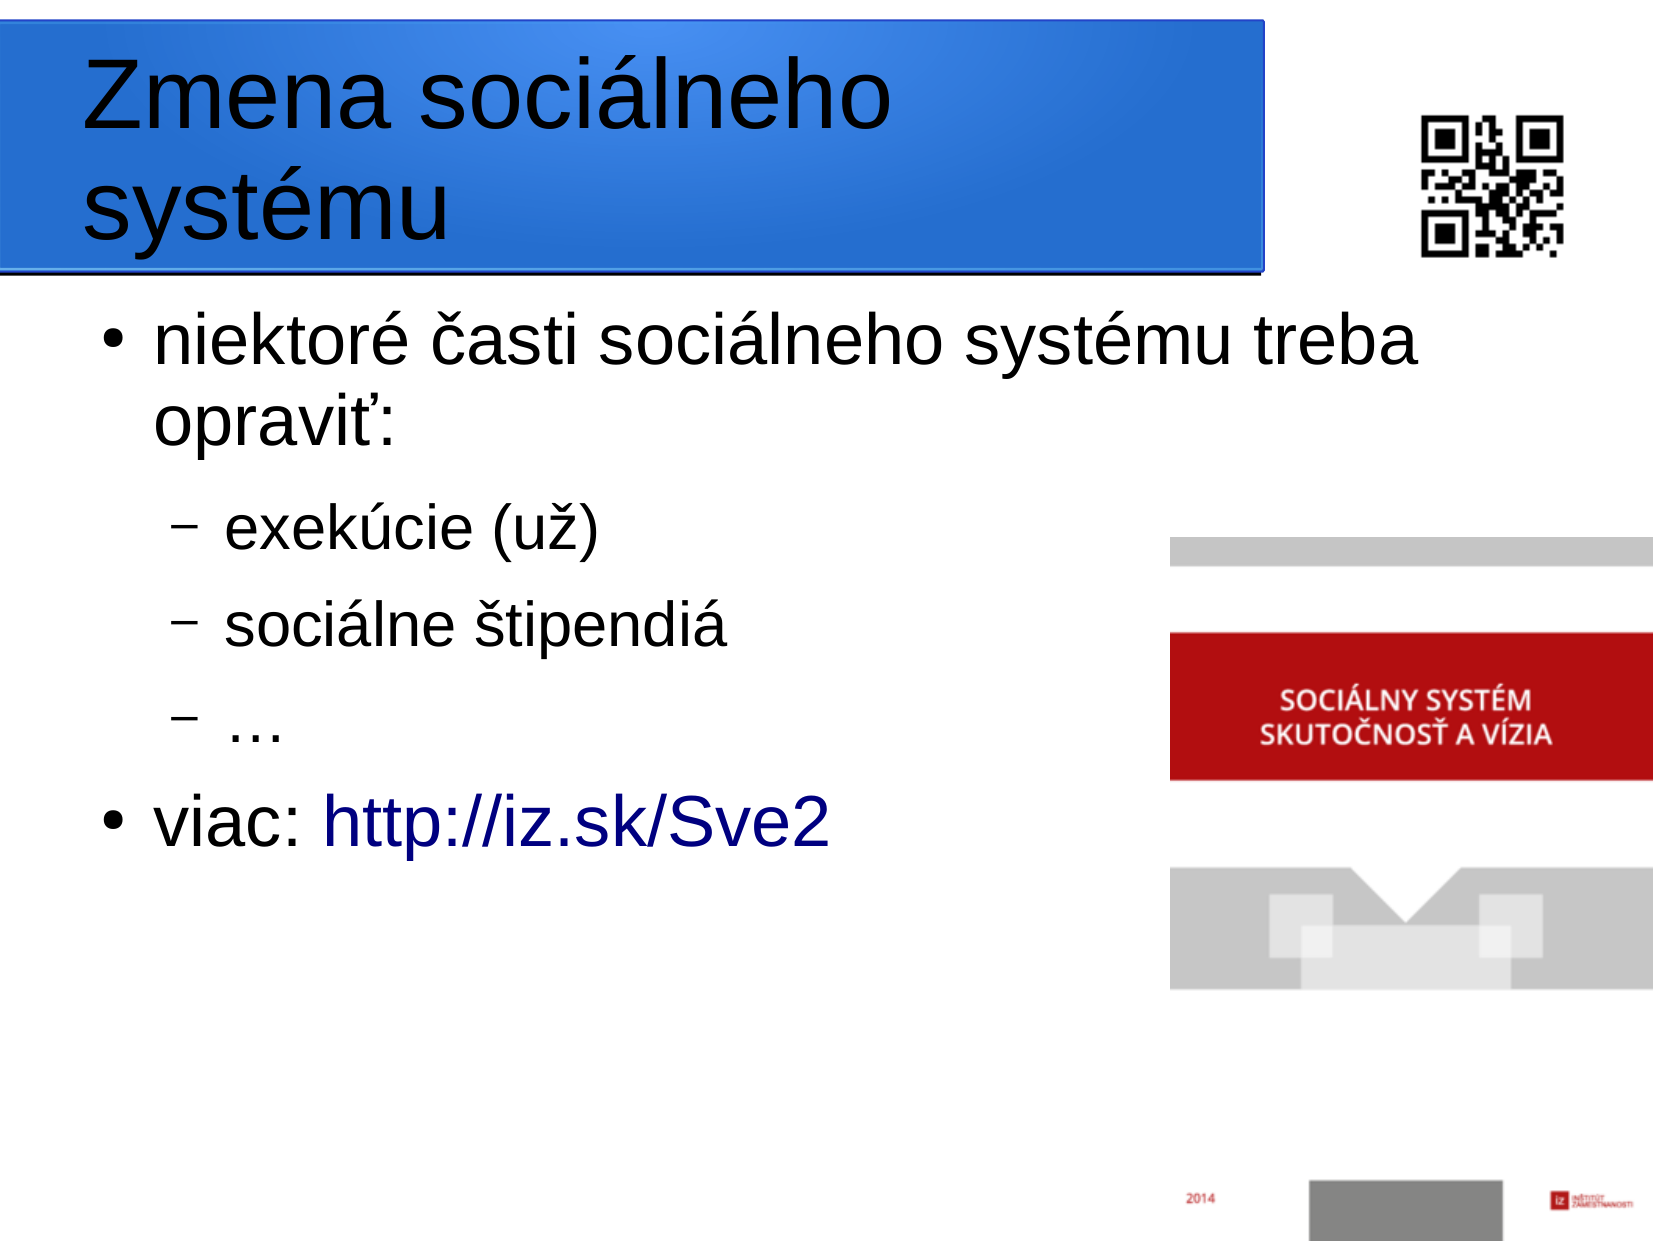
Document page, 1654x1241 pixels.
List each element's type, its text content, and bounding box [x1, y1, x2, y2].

title Zmena sociálneho systému [82, 38, 1235, 261]
picture [1395, 89, 1591, 286]
picture [1170, 537, 1653, 1241]
list niektoré časti sociálneho systému treba opraviť: exekúcie (už) sociálne štipendiá … viac: http://iz.sk/Sve2 [82, 299, 1571, 1019]
